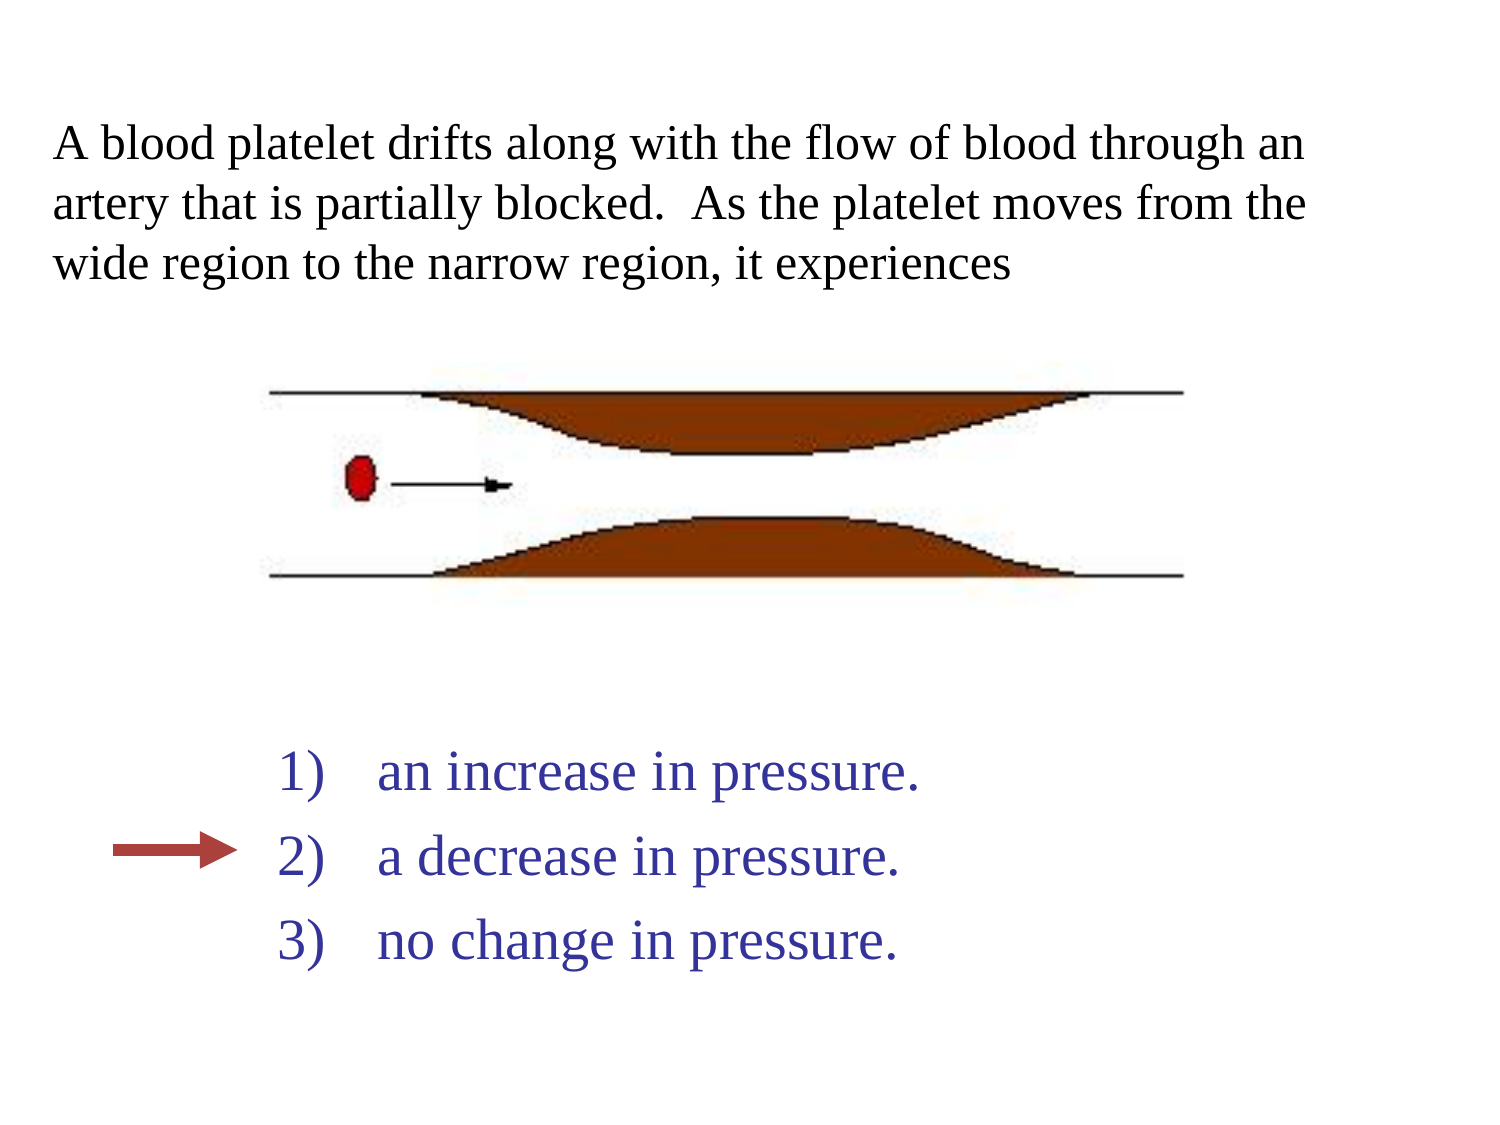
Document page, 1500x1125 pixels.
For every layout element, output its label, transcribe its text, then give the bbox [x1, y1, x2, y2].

title A blood platelet drifts along with the flow of blood through an artery that is partially blocked. As the platelet moves from the wide region to the narrow region, it experiences [37, 37, 1388, 363]
picture [237, 362, 1215, 612]
list an increase in pressure. a decrease in pressure. no change in pressure. [262, 724, 1088, 1063]
